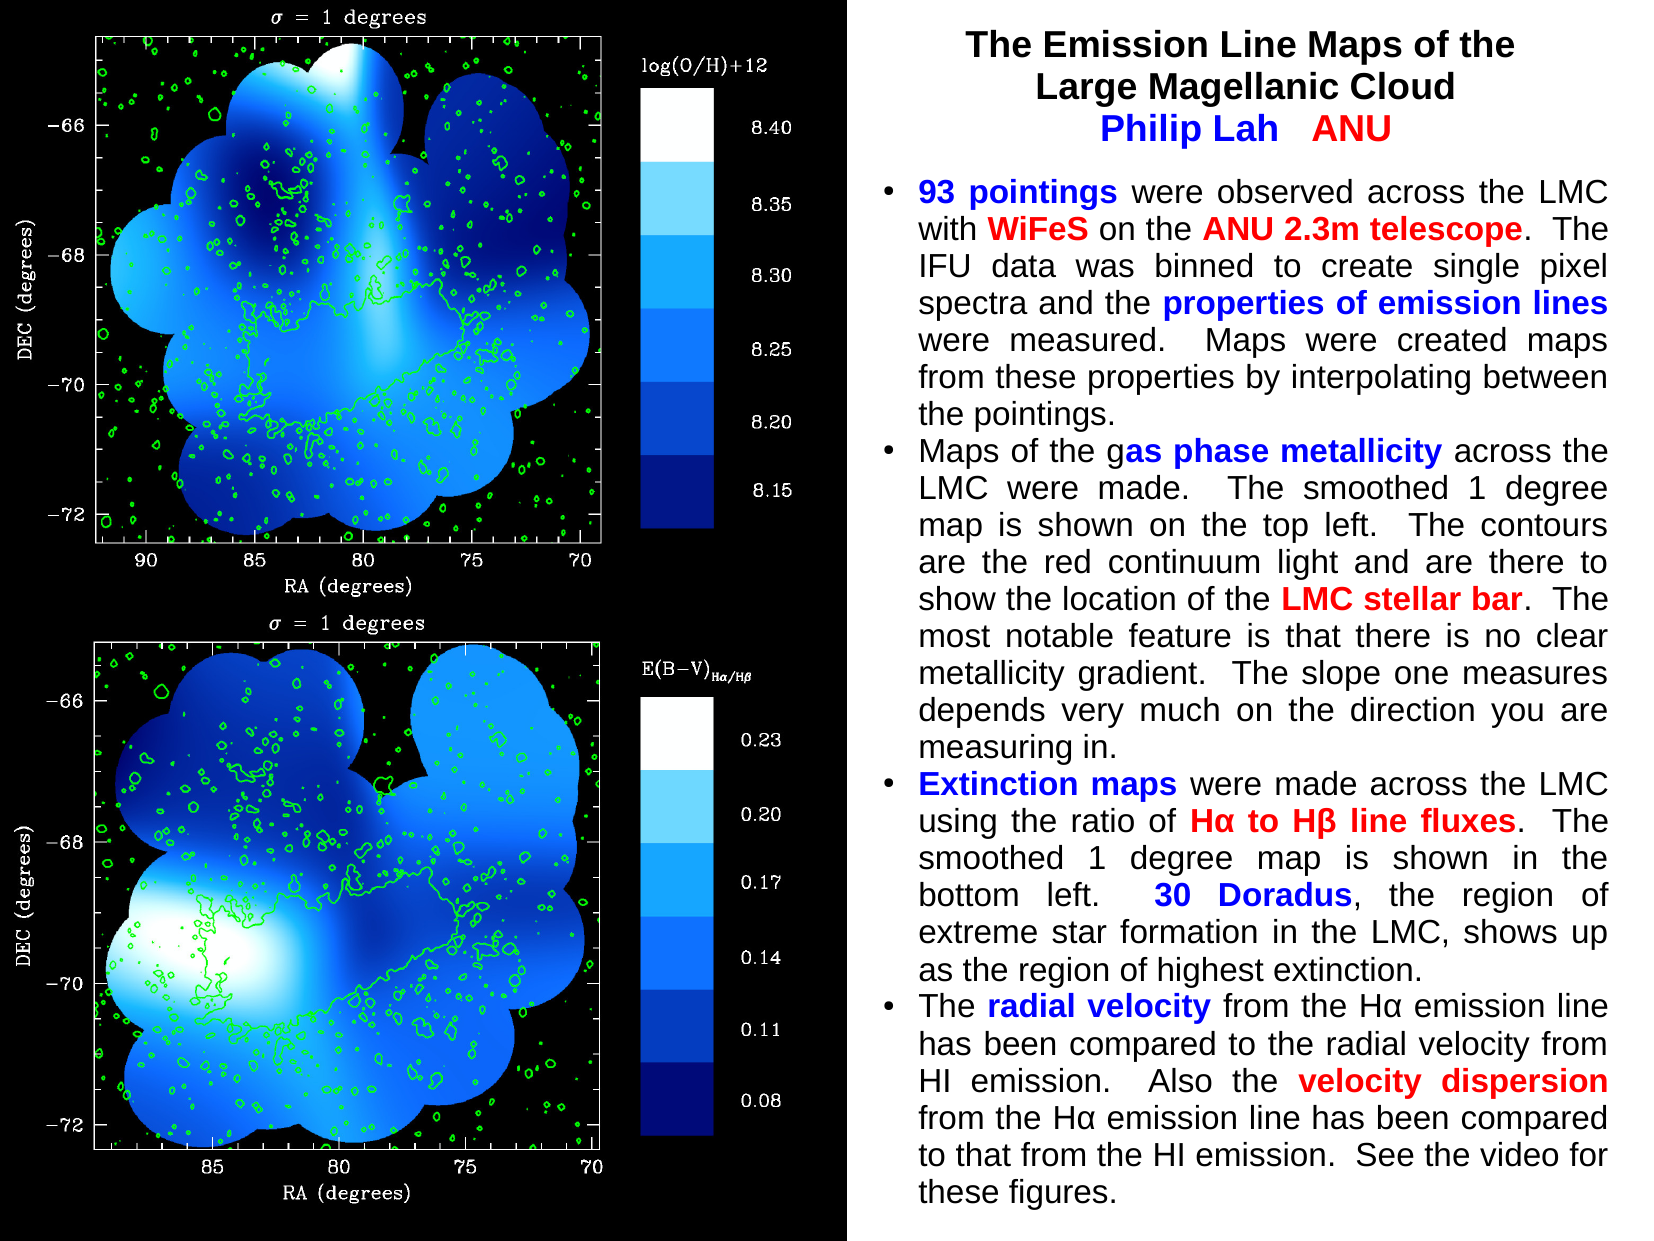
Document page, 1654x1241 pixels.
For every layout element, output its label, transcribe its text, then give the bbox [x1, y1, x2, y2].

picture [0, 0, 847, 1241]
subtitle The Emission Line Maps of the Large Magellanic Cloud Philip Lah ANU [856, 23, 1636, 150]
text_box 93 pointings were observed across the LMC with WiFeS on the ANU 2.3m telescope. The IFU data was binned to create single pixel spectra and the properties of emission lines were measured. Maps were created maps from these properties by interpolating between the pointings. Maps of the gas phase metallicity across the LMC were made. The smoothed 1 degree map is shown on the top left. The contours are the red continuum light and are there to show the location of the LMC stellar bar. The most notable feature is that there is no clear metallicity gradient. The slope one measures depends very much on the direction you are measuring in. Extinction maps were made across the LMC using the ratio of Hα to Hβ line fluxes. The smoothed 1 degree map is shown in the bottom left. 30 Doradus, the region of extreme star formation in the LMC, shows up as the region of highest extinction. The radial velocity from the Hα emission line has been compared to the radial velocity from HI emission. Also the velocity dispersion from the Hα emission line has been compared to that from the HI emission. See the video for these figures. [868, 124, 1625, 1218]
